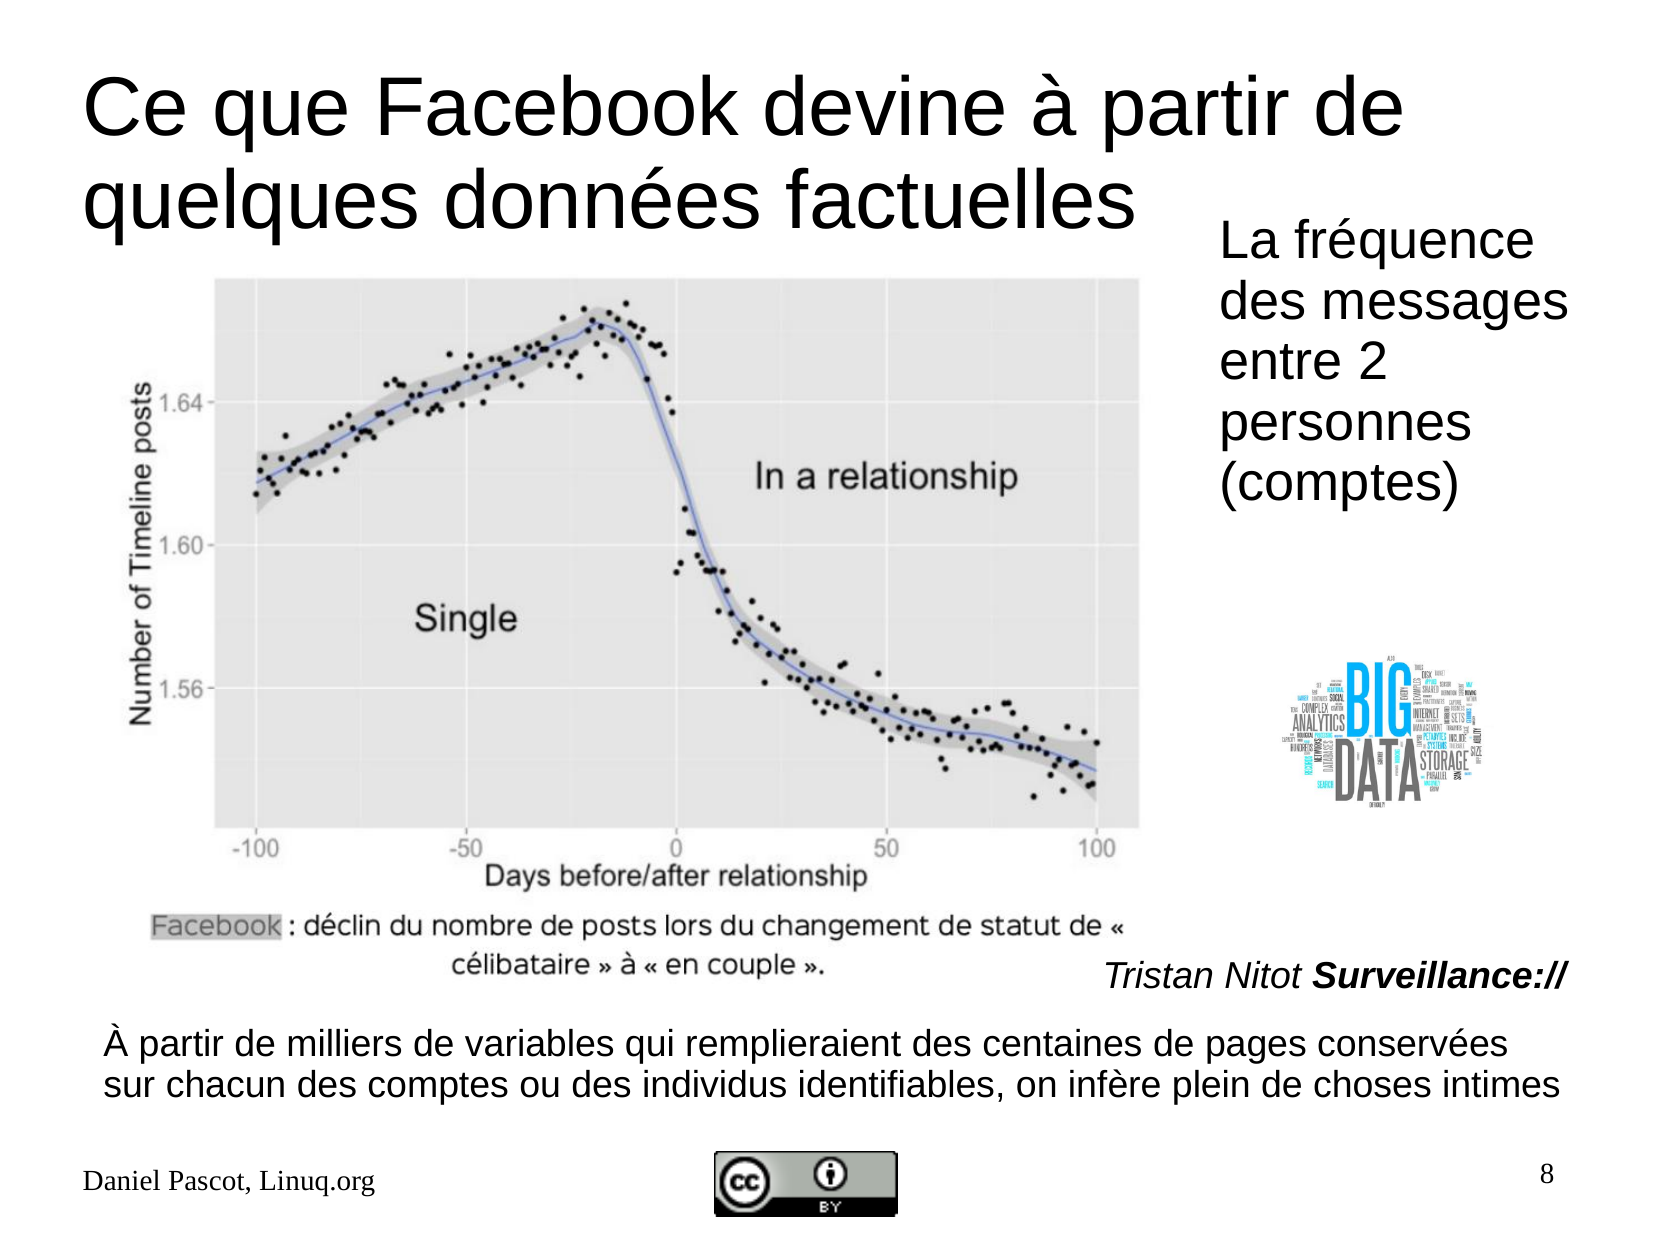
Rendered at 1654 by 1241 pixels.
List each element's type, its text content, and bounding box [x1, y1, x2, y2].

title Ce que Facebook devine à partir de quelques données factuelles [82, 49, 1571, 256]
text_box Tristan Nitot Surveillance:// [1087, 947, 1583, 1004]
picture [59, 256, 1241, 1000]
picture [1275, 637, 1494, 825]
text_box À partir de milliers de variables qui remplieraient des centaines de pages conservées sur chacun des comptes ou des individus identifiables, on infère plein de choses intimes [88, 1014, 1577, 1114]
picture [714, 1151, 898, 1217]
text_box La fréquence des messages entre 2 personnes (comptes) [1204, 202, 1607, 520]
